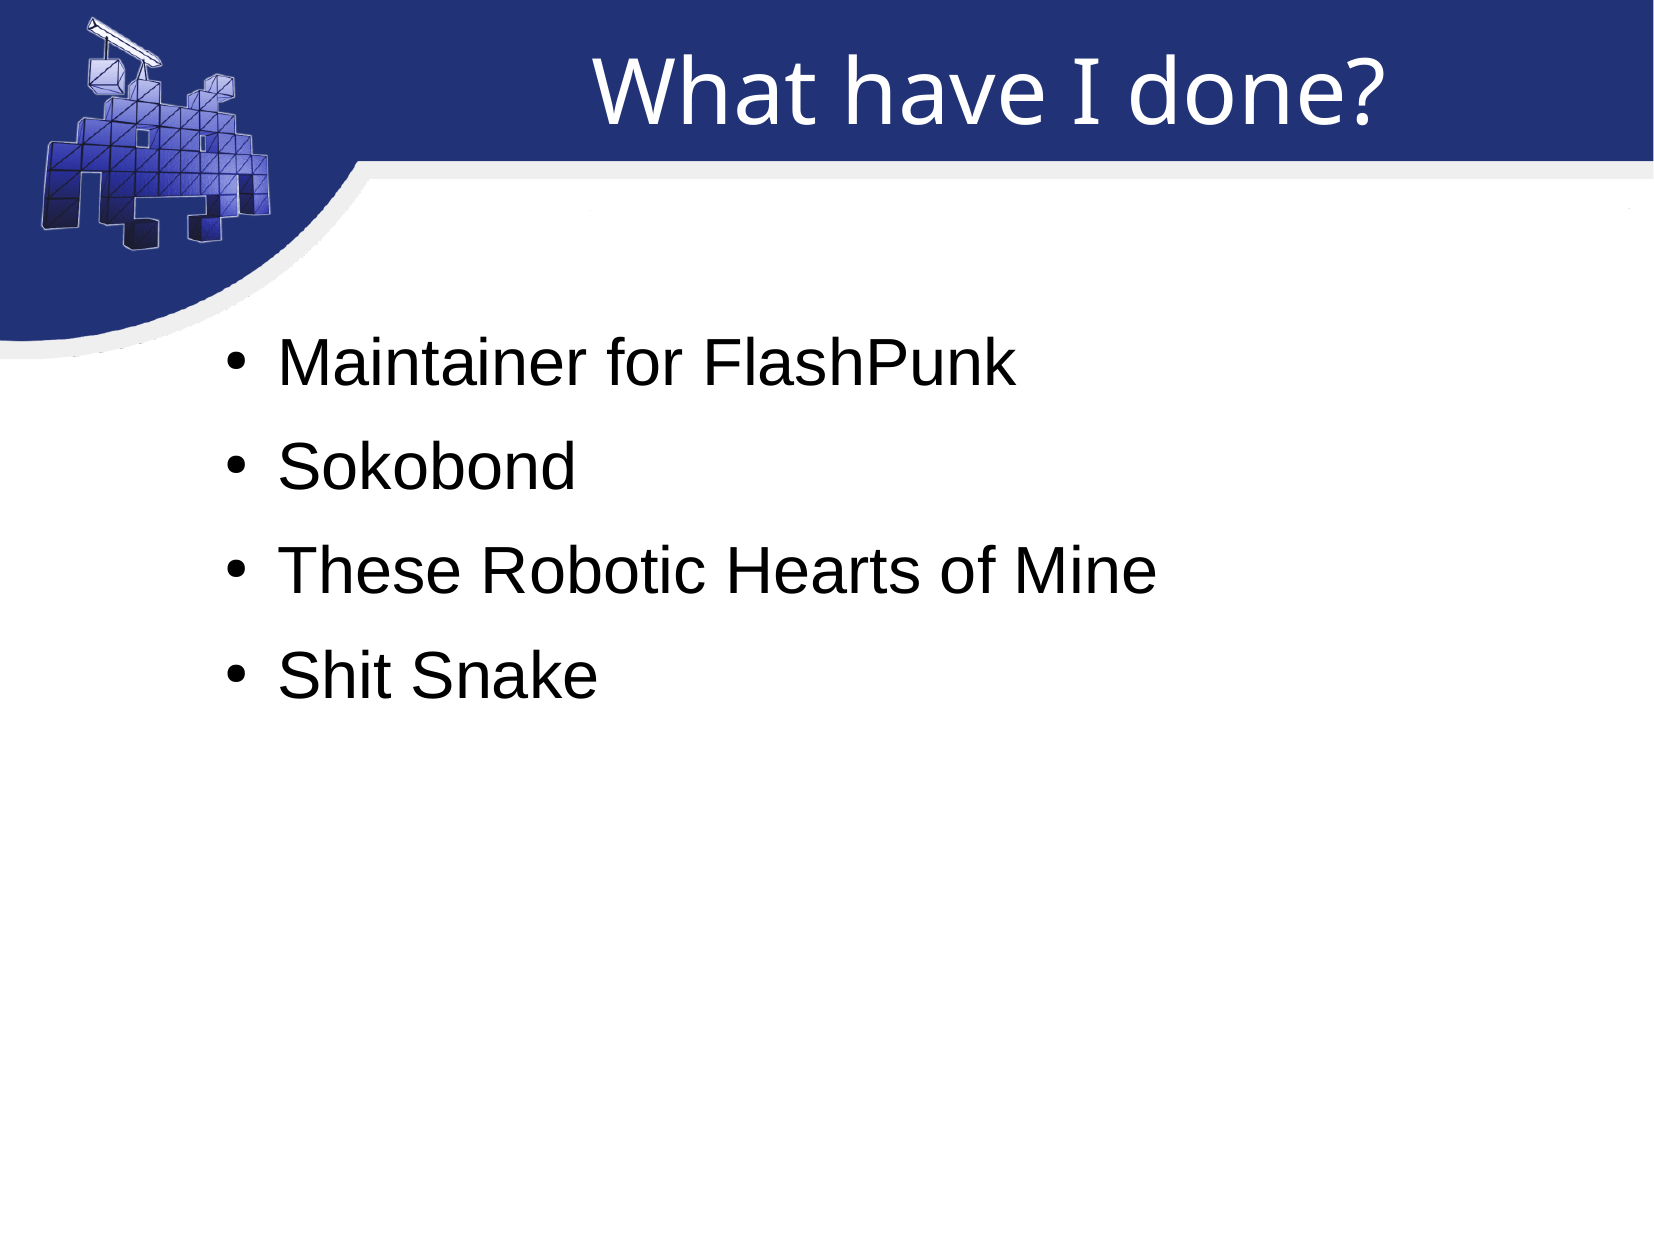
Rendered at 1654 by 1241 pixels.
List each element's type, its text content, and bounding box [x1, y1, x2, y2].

list Maintainer for FlashPunk Sokobond These Robotic Hearts of Mine Shit Snake [206, 324, 1595, 1078]
picture [0, 0, 1654, 443]
title What have I done? [354, 35, 1625, 142]
